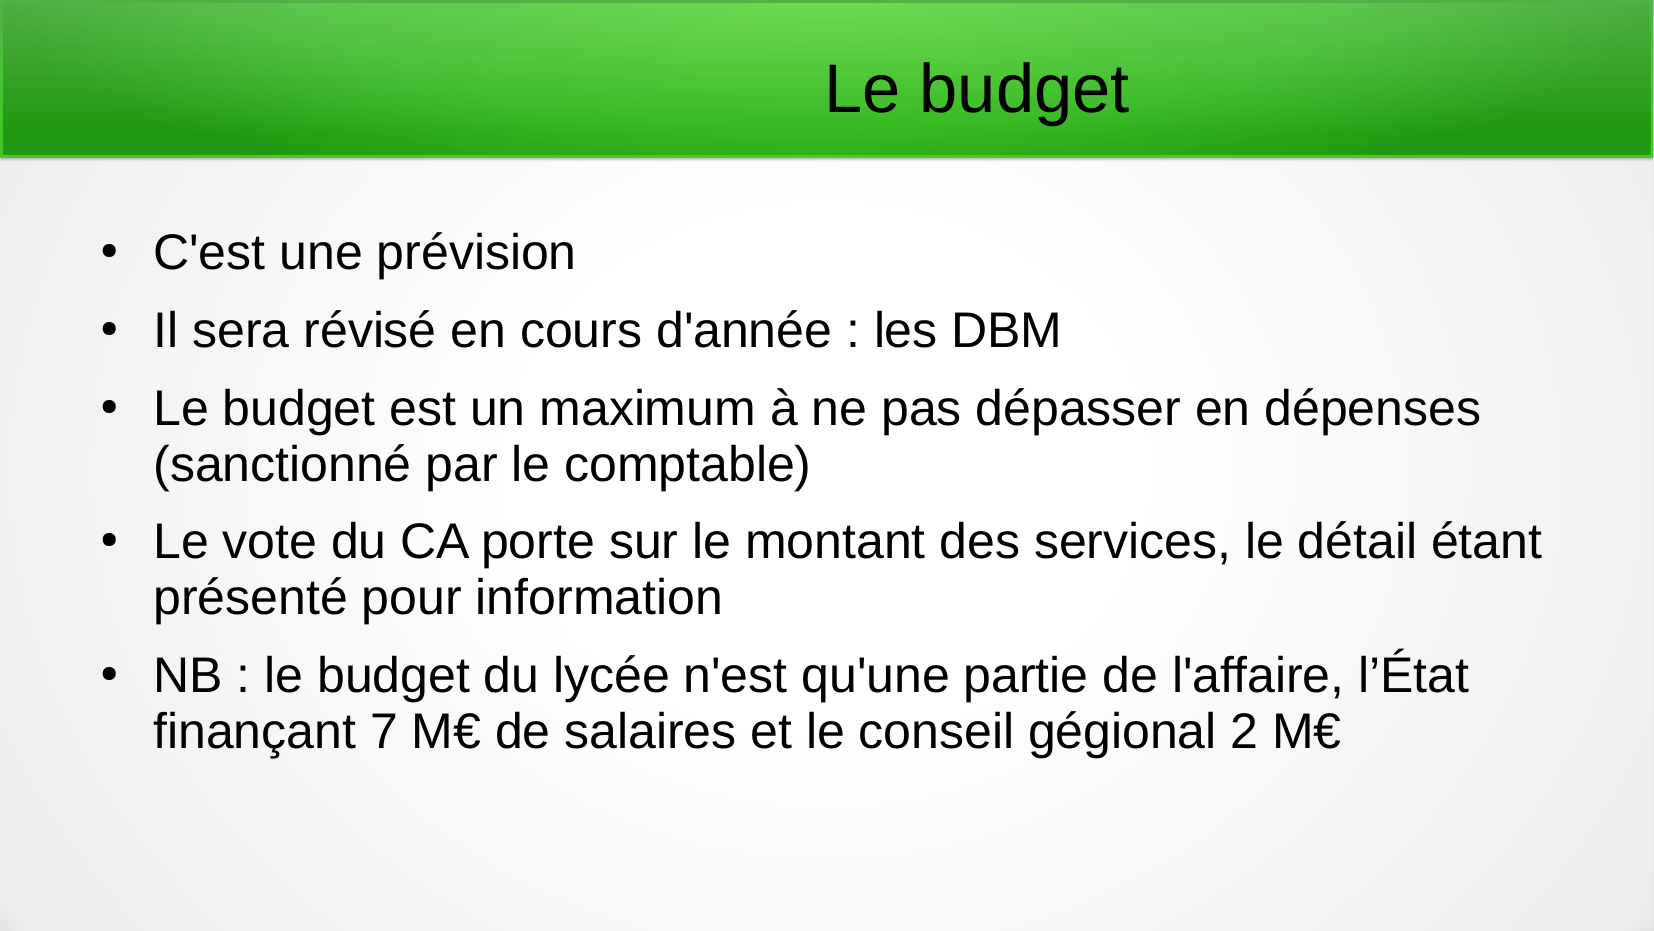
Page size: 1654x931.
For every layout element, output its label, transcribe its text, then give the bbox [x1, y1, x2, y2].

list C'est une prévision Il sera révisé en cours d'année : les DBM Le budget est un maximum à ne pas dépasser en dépenses (sanctionné par le comptable) Le vote du CA porte sur le montant des services, le détail étant présenté pour information NB : le budget du lycée n'est qu'une partie de l'affaire, l’État finançant 7 M€ de salaires et le conseil gégional 2 M€ [82, 224, 1571, 764]
title Le budget [82, 35, 1571, 142]
